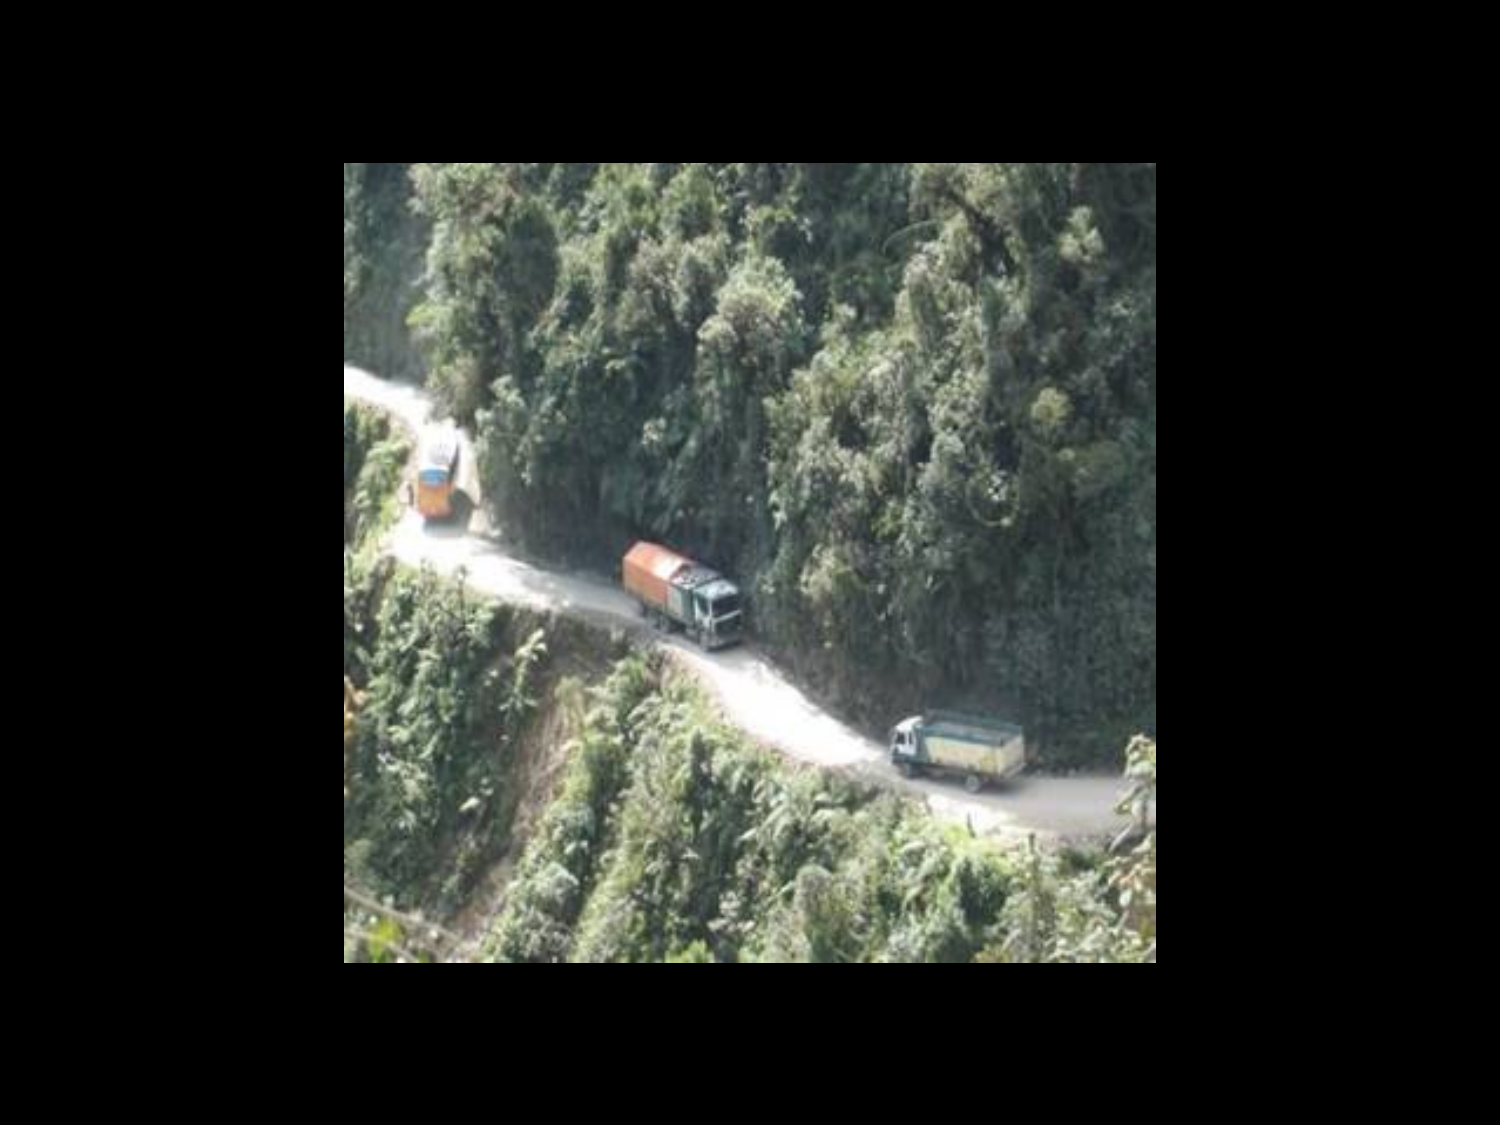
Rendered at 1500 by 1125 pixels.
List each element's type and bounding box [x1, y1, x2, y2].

picture [344, 163, 1156, 963]
